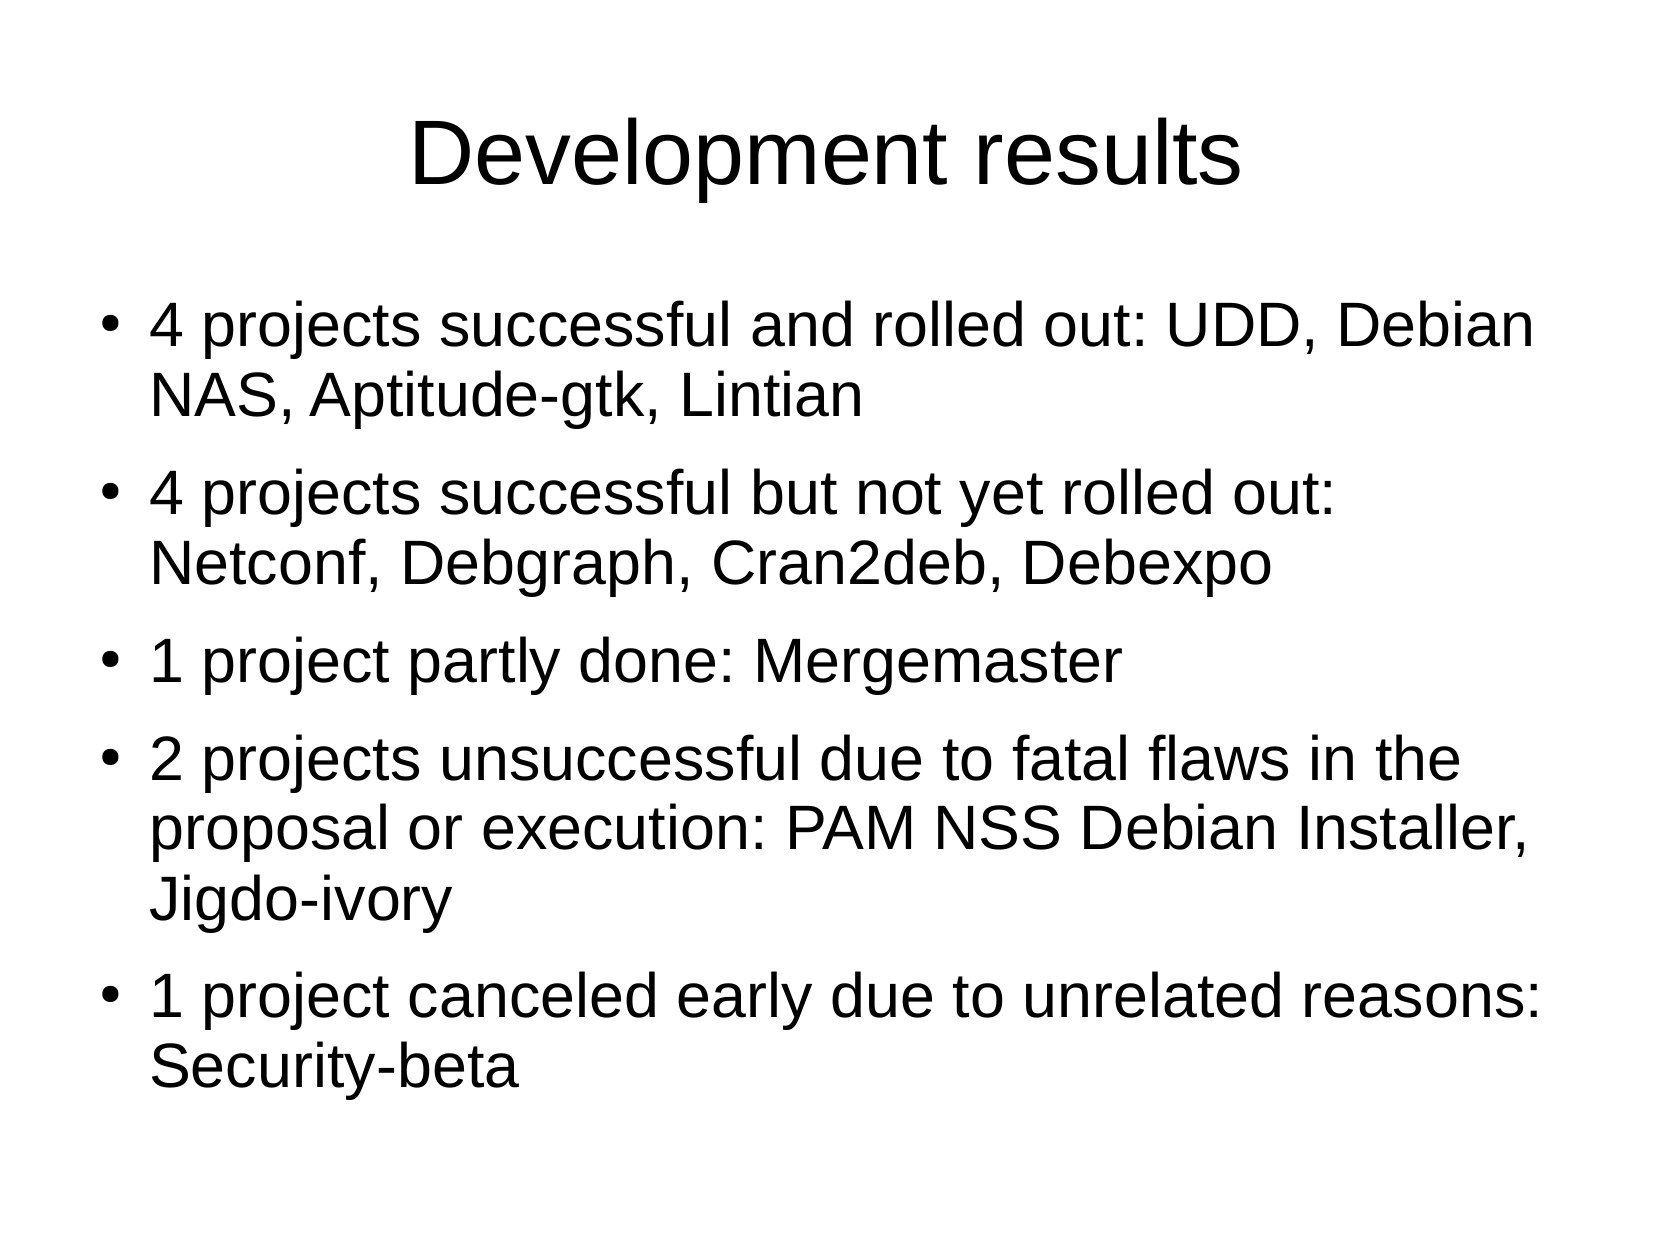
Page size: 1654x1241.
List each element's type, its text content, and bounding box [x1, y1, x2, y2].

title Development results [82, 49, 1571, 257]
list 4 projects successful and rolled out: UDD, Debian NAS, Aptitude-gtk, Lintian 4 projects successful but not yet rolled out: Netconf, Debgraph, Cran2deb, Debexpo 1 project partly done: Mergemaster 2 projects unsuccessful due to fatal flaws in the proposal or execution: PAM NSS Debian Installer, Jigdo-ivory 1 project canceled early due to unrelated reasons: Security-beta [82, 290, 1571, 1109]
